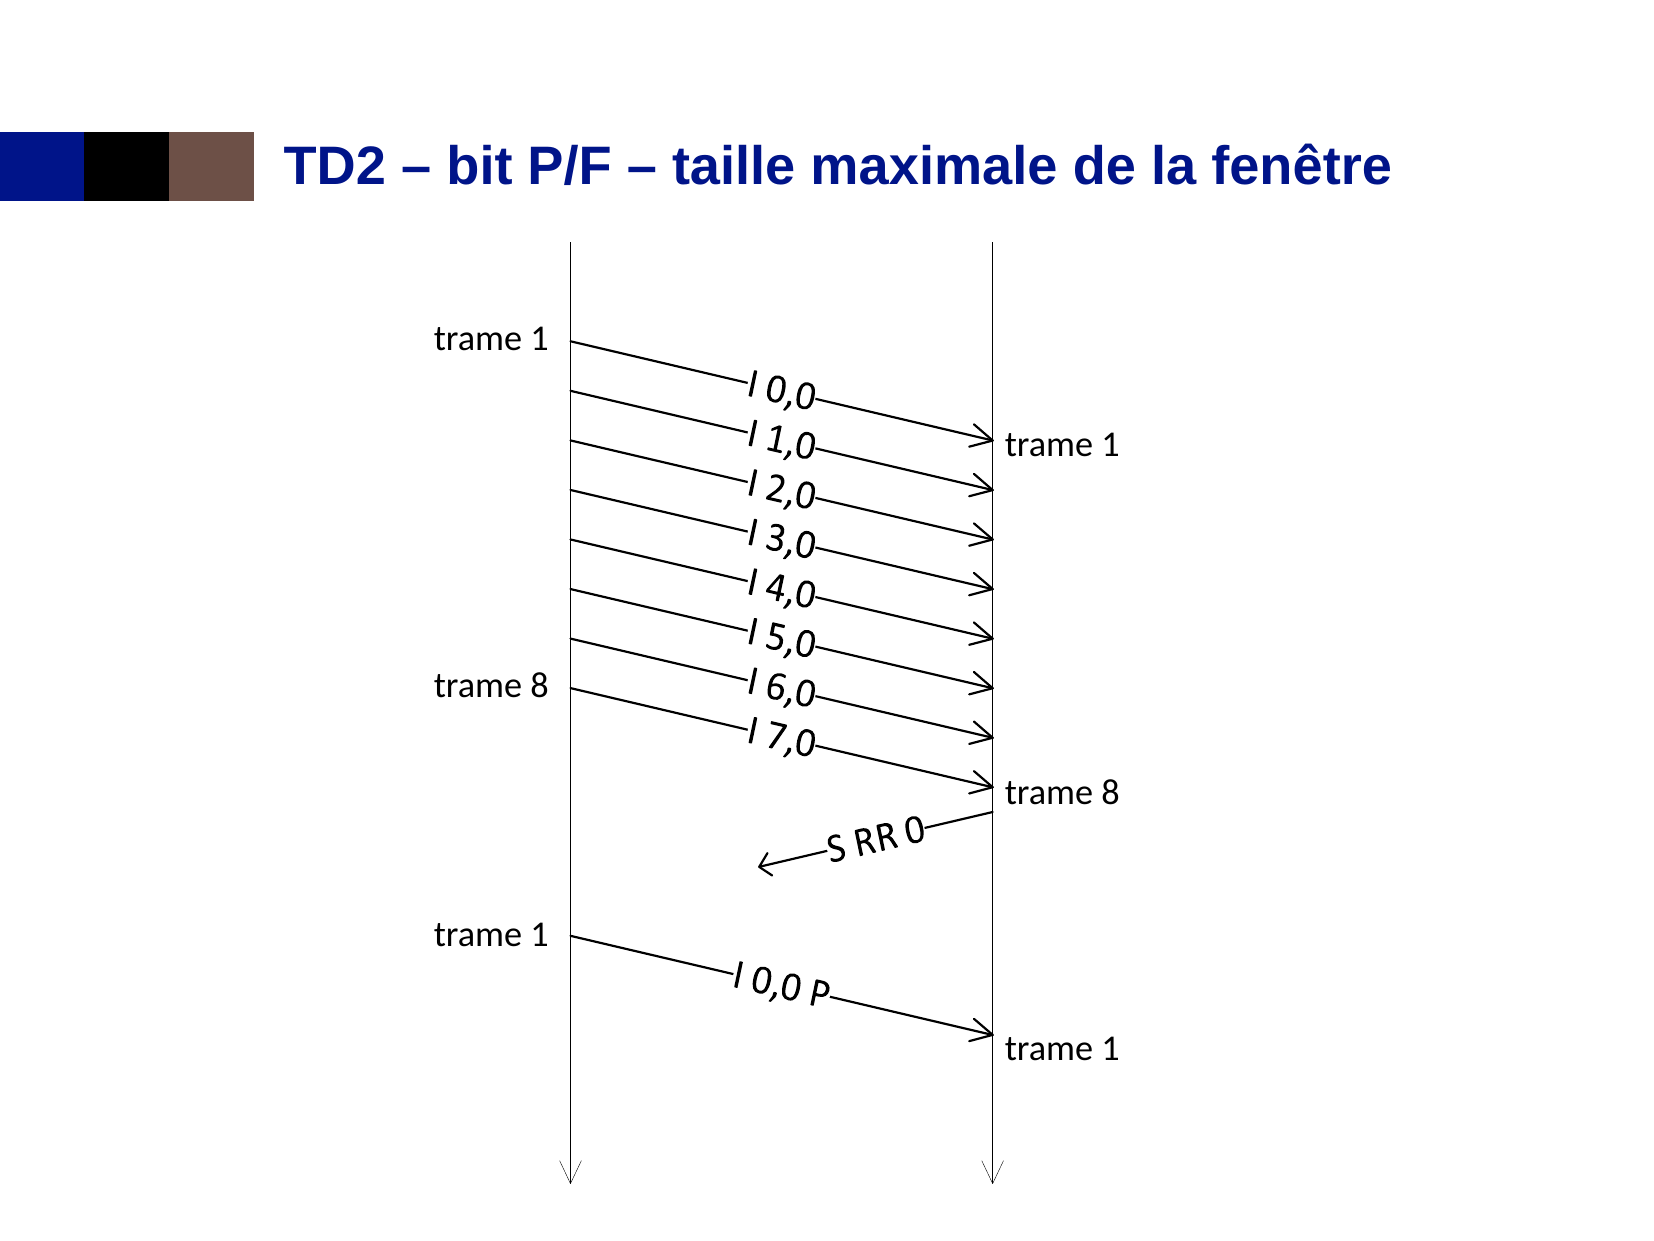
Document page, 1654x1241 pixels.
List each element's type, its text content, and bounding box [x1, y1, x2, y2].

text_box trame 1 [1004, 1032, 1133, 1076]
text_box trame 8 [433, 670, 562, 713]
text_box trame 1 [1004, 429, 1133, 472]
text_box trame 1 [433, 918, 562, 962]
text_box trame 1 [433, 322, 562, 366]
text_box TD2 – bit P/F – taille maximale de la fenêtre [283, 135, 1524, 206]
text_box [0, 0, 1654, 1241]
text_box trame 8 [1004, 777, 1133, 820]
